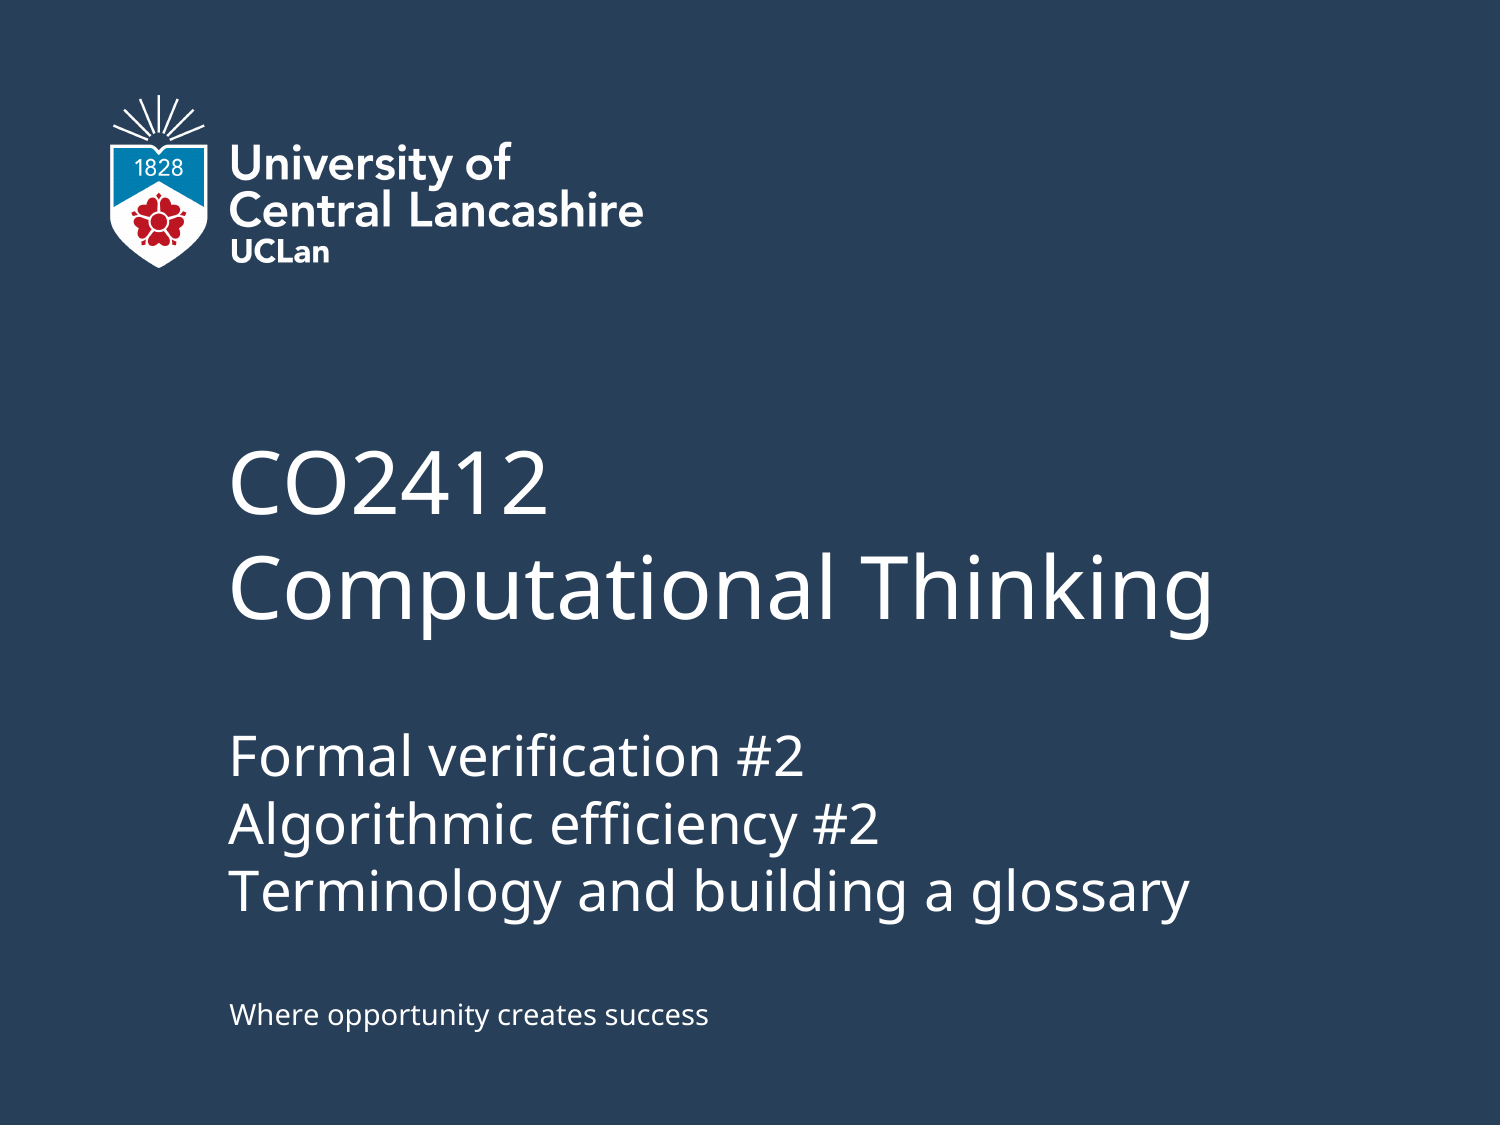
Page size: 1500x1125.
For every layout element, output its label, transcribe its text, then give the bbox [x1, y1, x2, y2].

picture [110, 95, 643, 268]
text_box CO2412 Computational Thinking [212, 411, 1341, 653]
text_box Formal verification #2 Algorithmic efficiency #2 Terminology and building a glossary [214, 701, 1343, 943]
